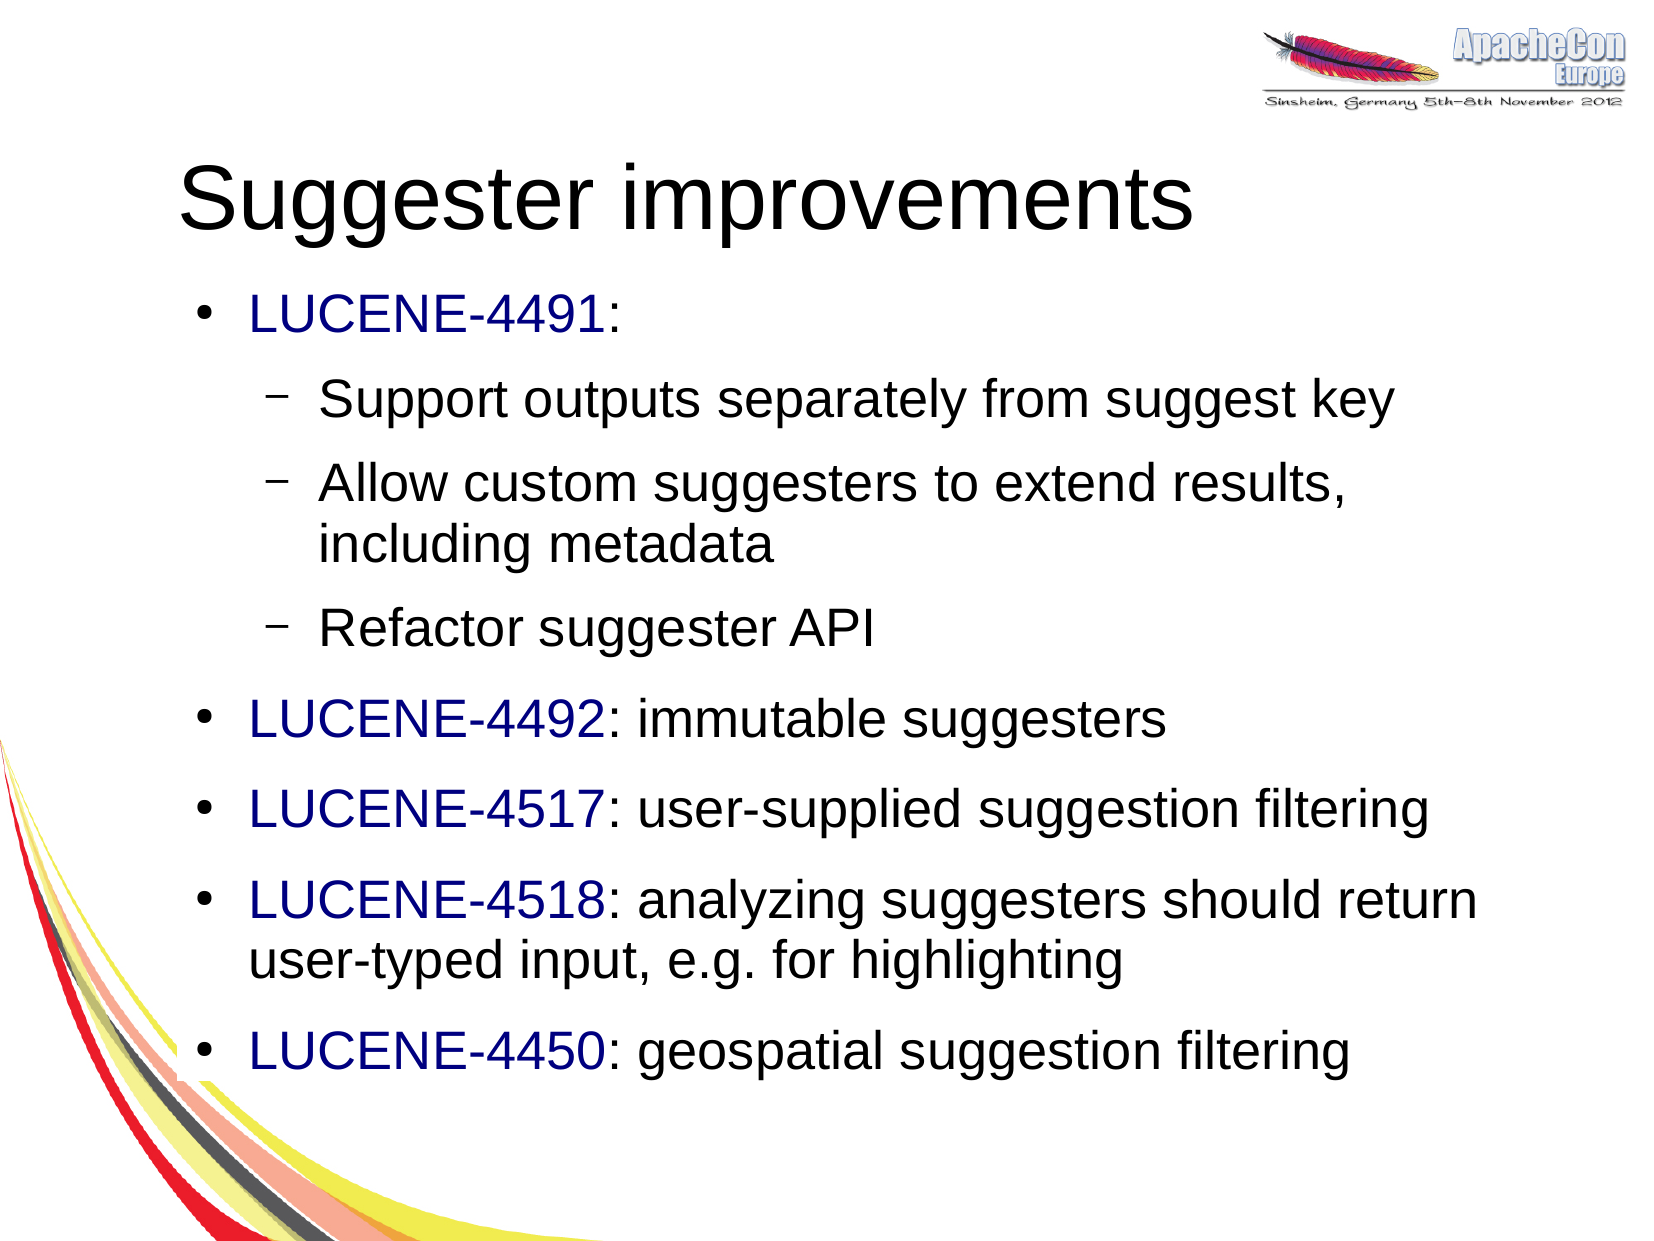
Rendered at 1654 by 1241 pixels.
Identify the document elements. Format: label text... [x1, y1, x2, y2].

list LUCENE-4491: Support outputs separately from suggest key Allow custom suggesters to extend results, including metadata Refactor suggester API LUCENE-4492: immutable suggesters LUCENE-4517: user-supplied suggestion filtering LUCENE-4518: analyzing suggesters should return user-typed input, e.g. for highlighting LUCENE-4450: geospatial suggestion filtering [177, 283, 1536, 1081]
picture [0, 0, 1654, 1241]
title Suggester improvements [177, 141, 1536, 254]
